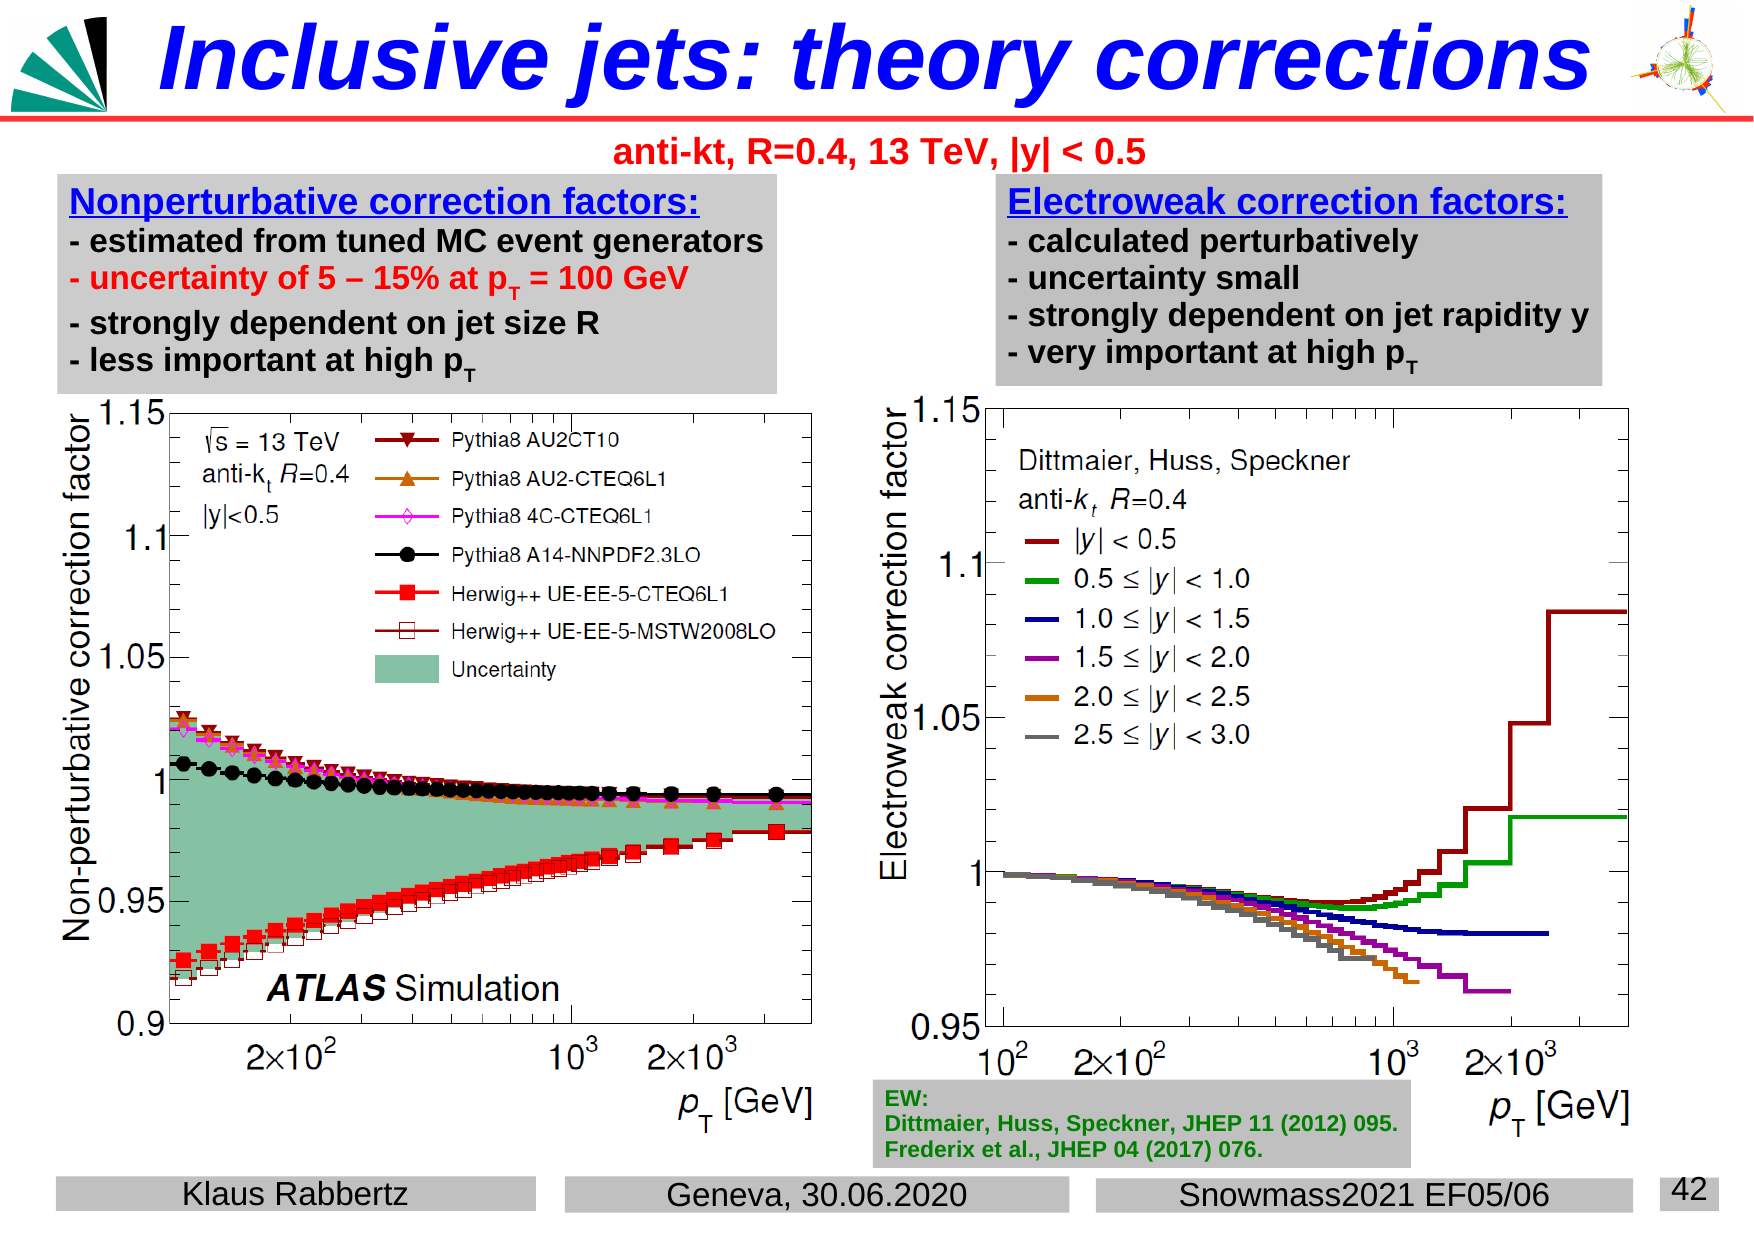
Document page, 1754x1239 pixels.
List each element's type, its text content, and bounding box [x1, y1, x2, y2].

text_box anti-kt, R=0.4, 13 TeV, |y| < 0.5 [601, 124, 1159, 179]
picture [11, 17, 107, 113]
text_box Nonperturbative correction factors: - estimated from tuned MC event generators - uncertainty of 5 – 15% at pT = 100 GeV - strongly dependent on jet size R - less important at high pT [57, 174, 777, 394]
title Inclusive jets: theory corrections [124, 0, 1630, 116]
text_box EW: Dittmaier, Huss, Speckner, JHEP 11 (2012) 095. Frederix et al., JHEP 04 (2017) 076. [872, 1079, 1411, 1168]
picture [52, 395, 825, 1138]
picture [1631, 5, 1739, 113]
text_box Electroweak correction factors: - calculated perturbatively - uncertainty small - strongly dependent on jet rapidity y - very important at high pT [995, 174, 1603, 386]
picture [871, 388, 1641, 1145]
